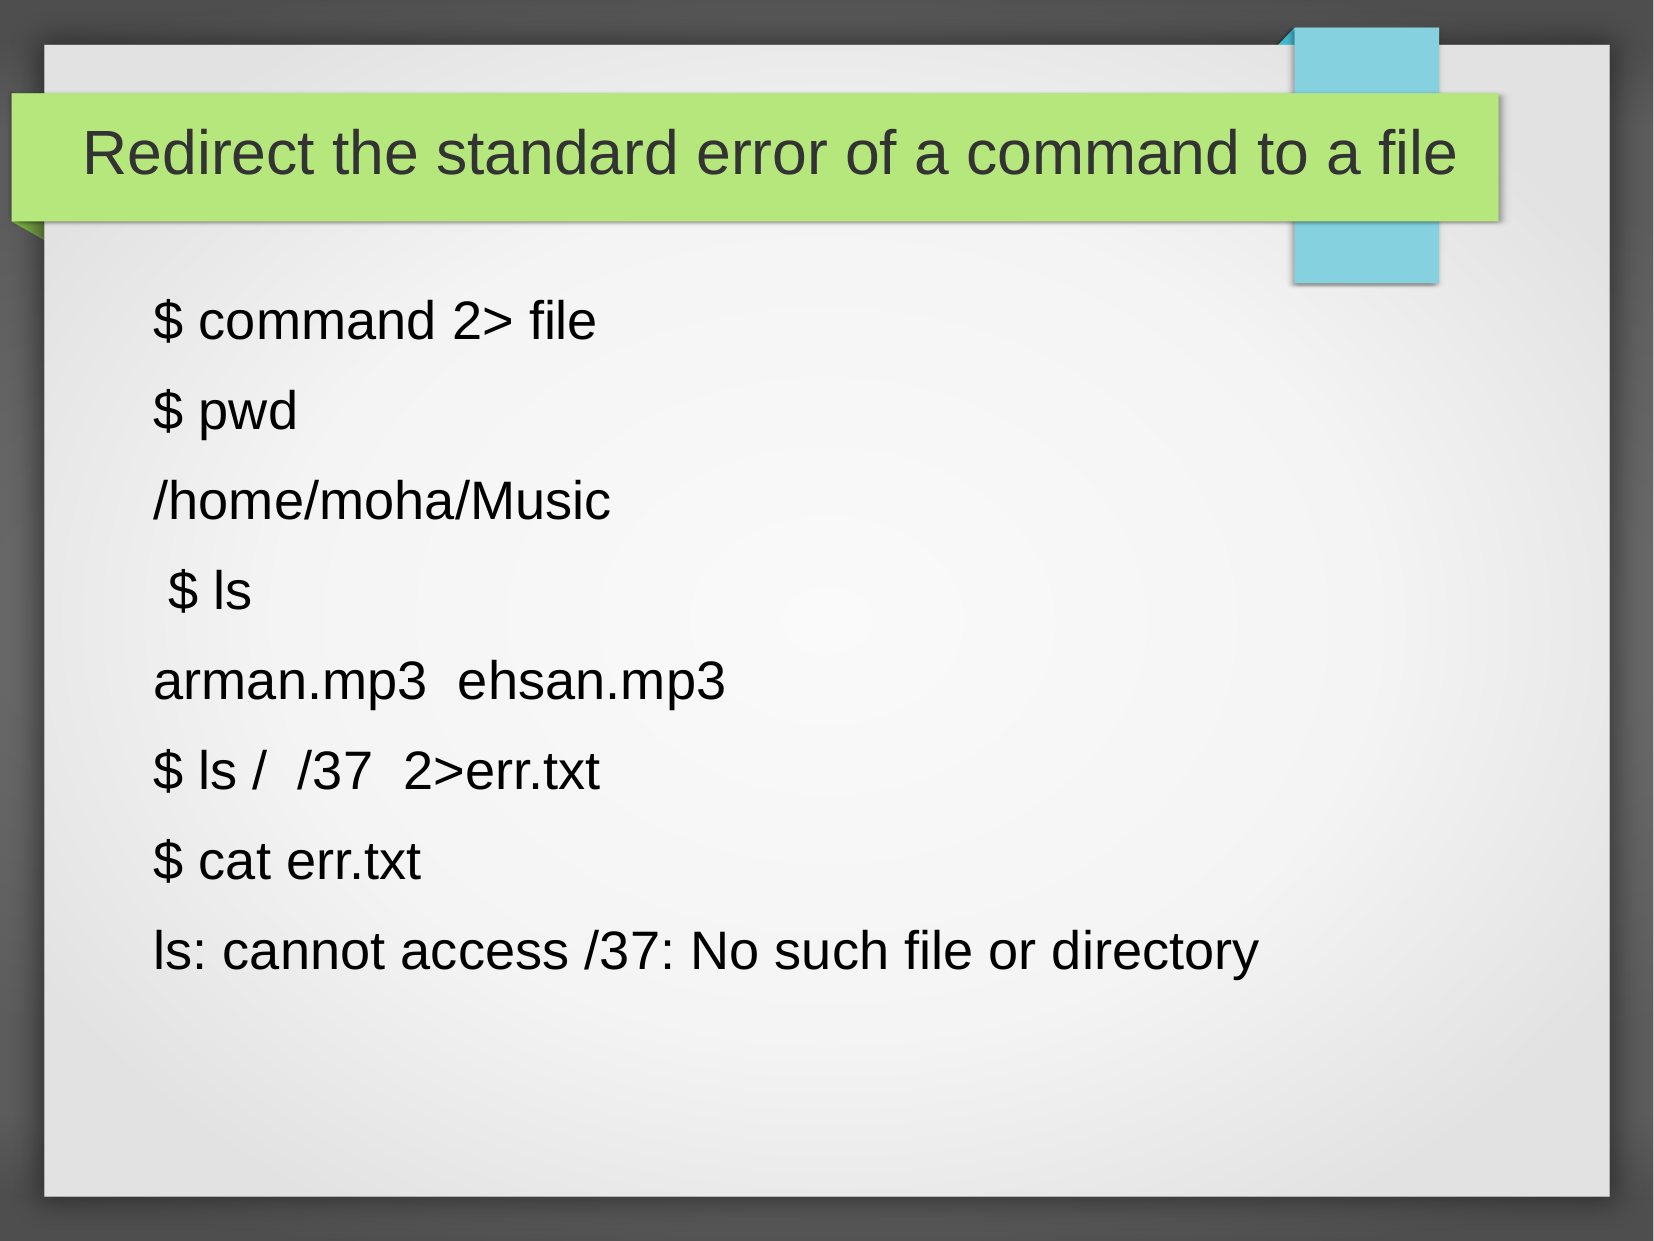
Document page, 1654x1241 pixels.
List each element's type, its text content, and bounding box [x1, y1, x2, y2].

list $ command 2> file $ pwd /home/moha/Music $ ls arman.mp3 ehsan.mp3 $ ls / /37 2>err.txt $ cat err.txt ls: cannot access /37: No such file or directory [82, 290, 1571, 1010]
picture [0, 0, 1654, 1241]
title Redirect the standard error of a command to a file [82, 49, 1571, 257]
